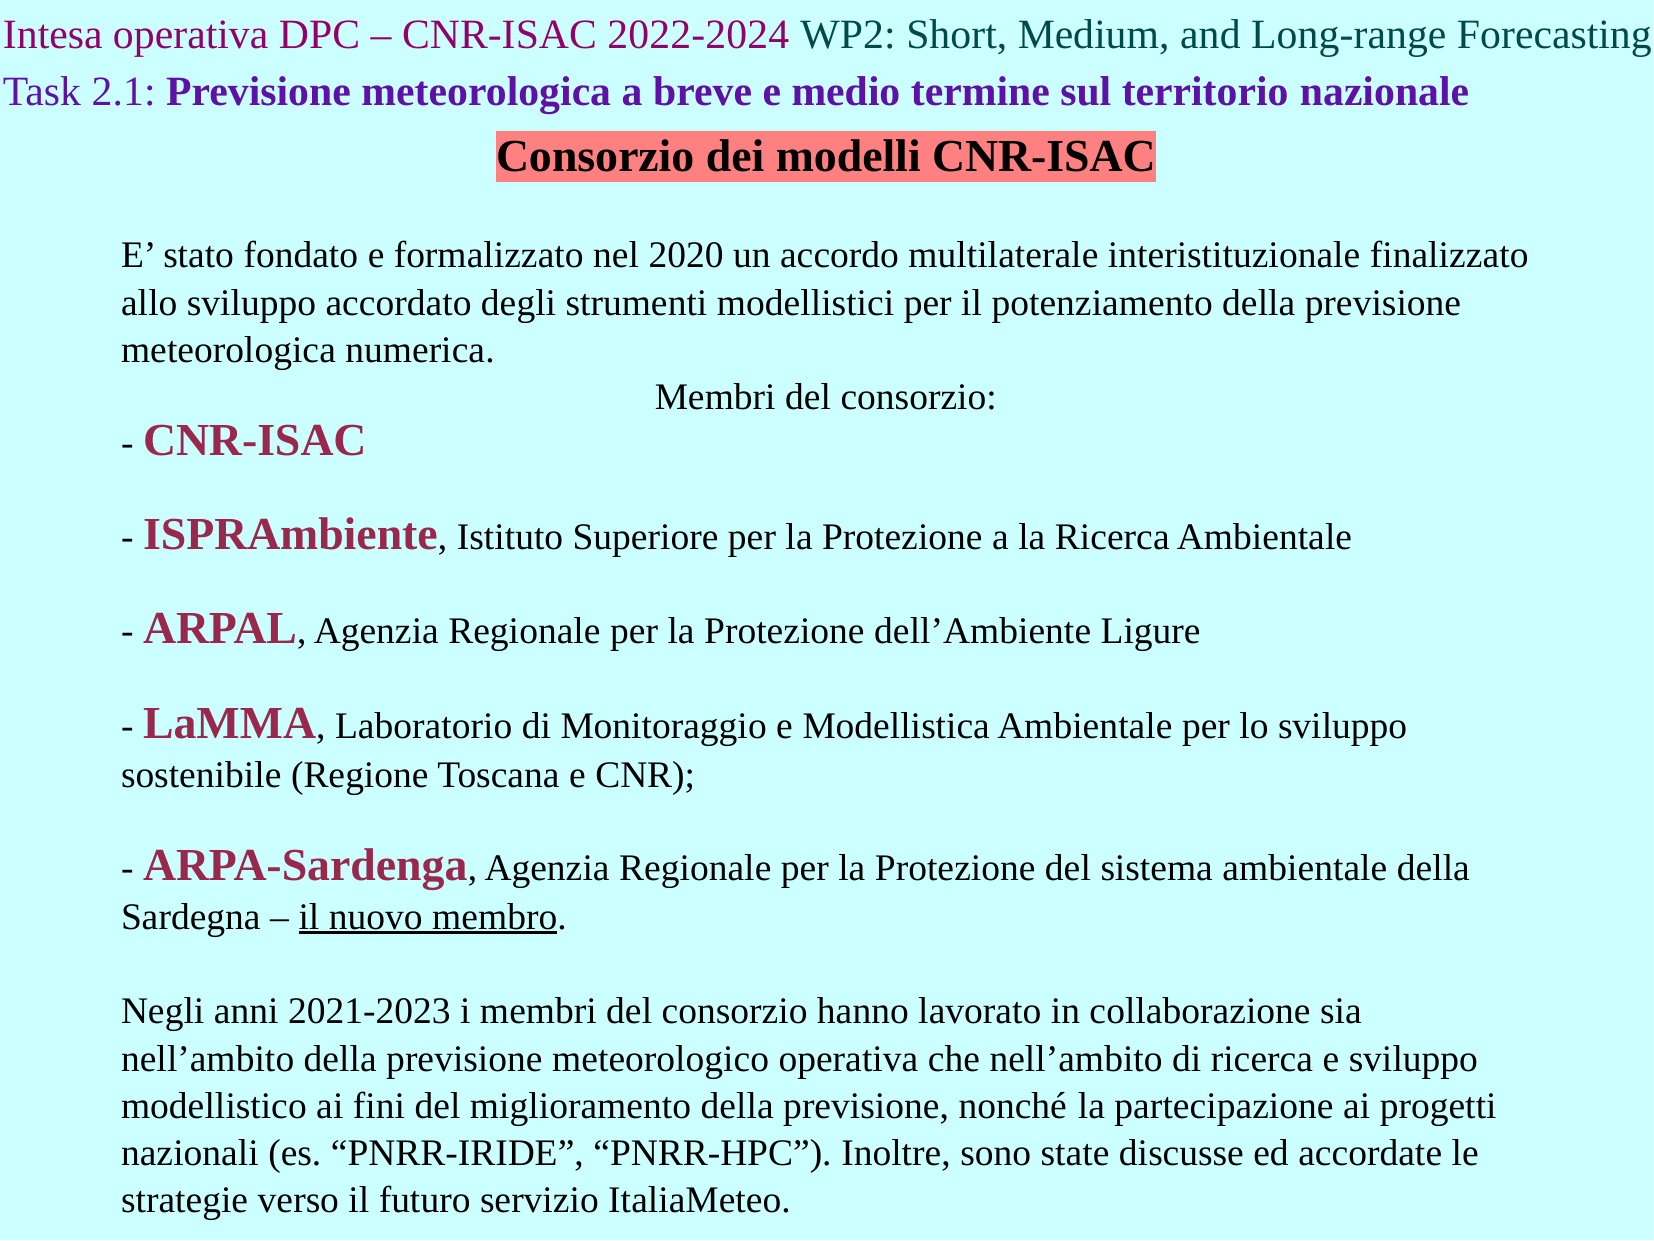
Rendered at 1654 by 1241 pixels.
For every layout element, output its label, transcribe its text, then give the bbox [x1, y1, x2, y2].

text_box Intesa operativa DPC – CNR-ISAC 2022-2024 WP2: Short, Medium, and Long-range Forecasting Task 2.1: Previsione meteorologica a breve e medio termine sul territorio nazionale [0, 8, 1654, 154]
text_box Consorzio dei modelli CNR-ISAC E’ stato fondato e formalizzato nel 2020 un accordo multilaterale interistituzionale finalizzato allo sviluppo accordato degli strumenti modellistici per il potenziamento della previsione meteorologica numerica. Membri del consorzio: - CNR-ISAC - ISPRAmbiente, Istituto Superiore per la Protezione a la Ricerca Ambientale - ARPAL, Agenzia Regionale per la Protezione dell’Ambiente Ligure - LaMMA, Laboratorio di Monitoraggio e Modellistica Ambientale per lo sviluppo sostenibile (Regione Toscana e CNR); - ARPA-Sardenga, Agenzia Regionale per la Protezione del sistema ambientale della Sardegna – il nuovo membro. Negli anni 2021-2023 i membri del consorzio hanno lavorato in collaborazione sia nell’ambito della previsione meteorologico operativa che nell’ambito di ricerca e sviluppo modellistico ai fini del miglioramento della previsione, nonché la partecipazione ai progetti nazionali (es. “PNRR-IRIDE”, “PNRR-HPC”). Inoltre, sono state discusse ed accordate le strategie verso il futuro servizio ItaliaMeteo. [106, 154, 1560, 1229]
